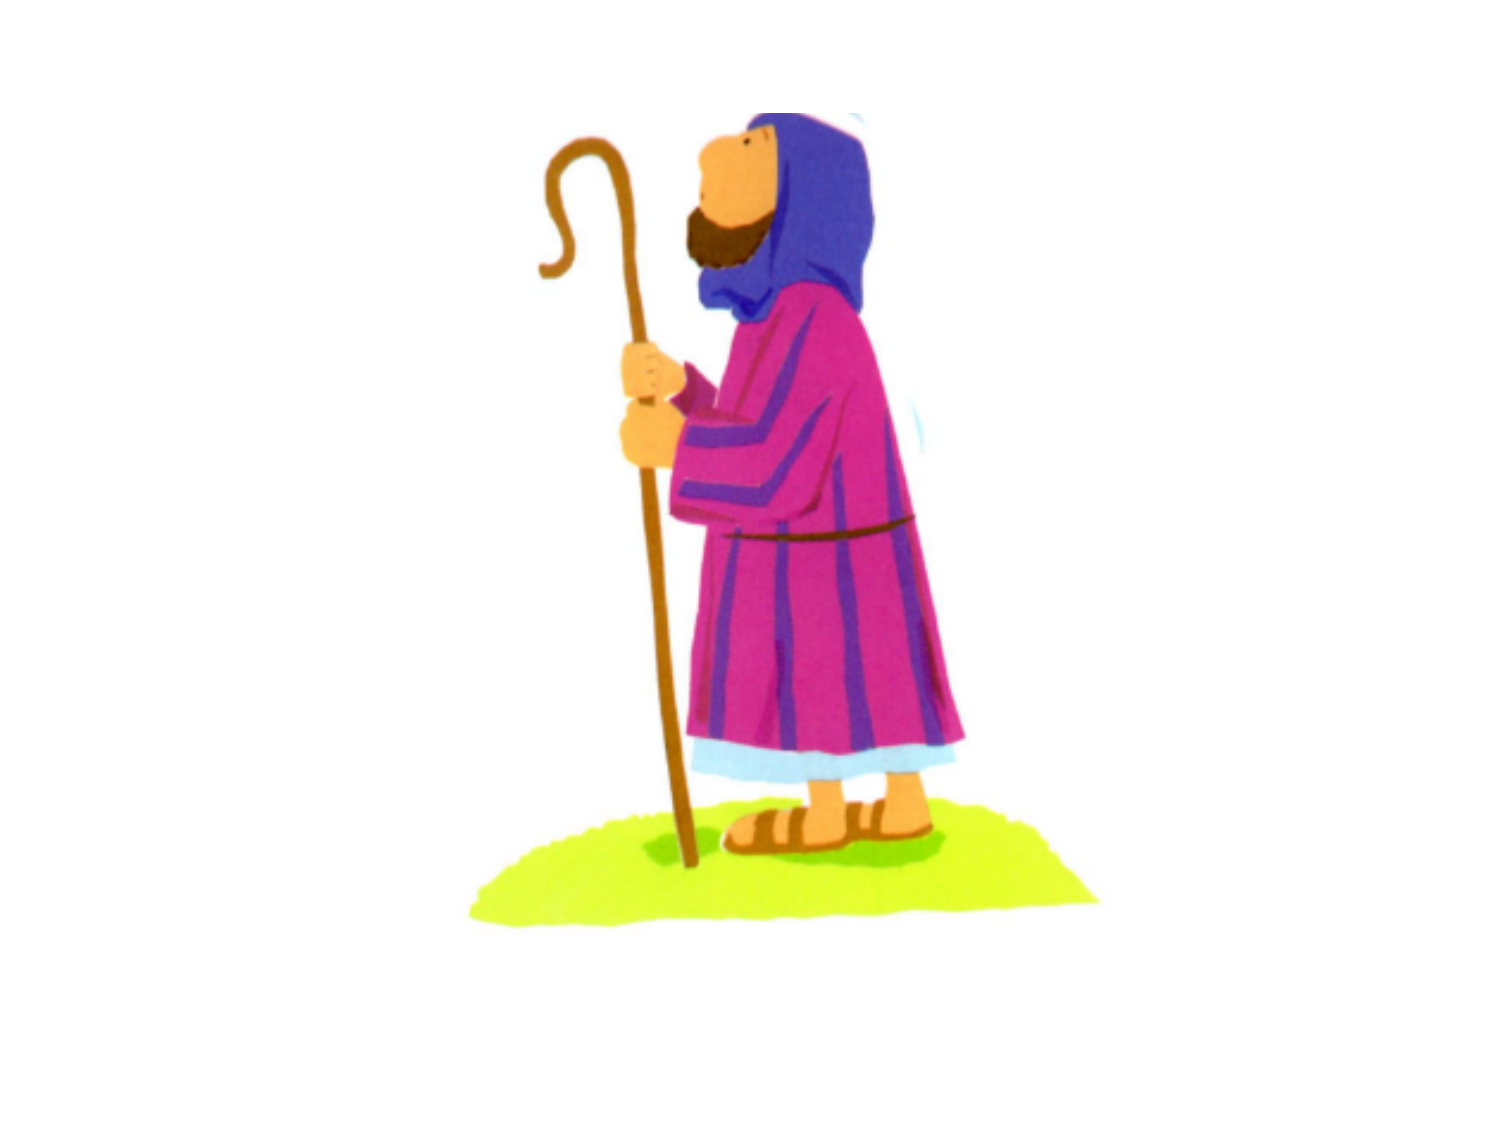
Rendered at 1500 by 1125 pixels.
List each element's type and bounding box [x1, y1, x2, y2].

picture [454, 113, 1140, 968]
